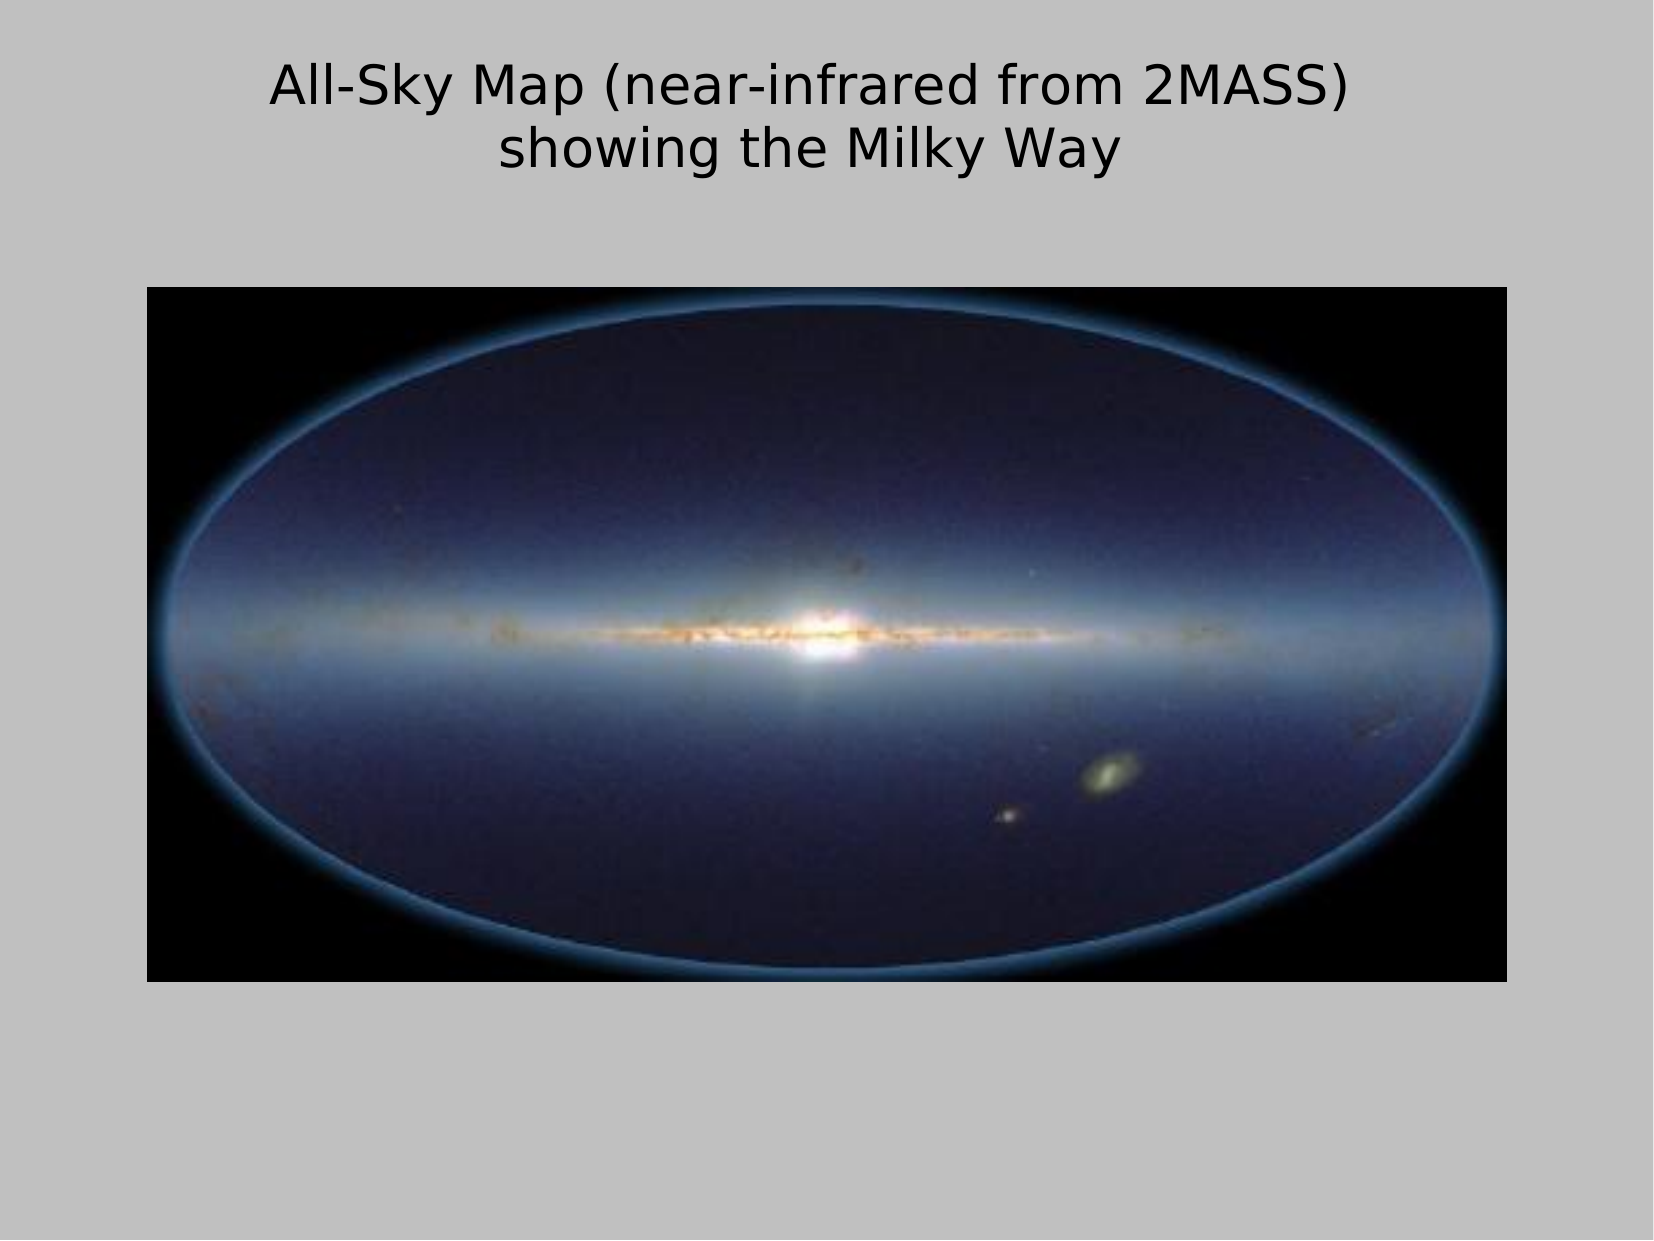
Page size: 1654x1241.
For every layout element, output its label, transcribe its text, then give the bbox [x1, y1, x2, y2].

text_box All-Sky Map (near-infrared from 2MASS) showing the Milky Way [254, 46, 1399, 188]
picture [147, 287, 1507, 982]
